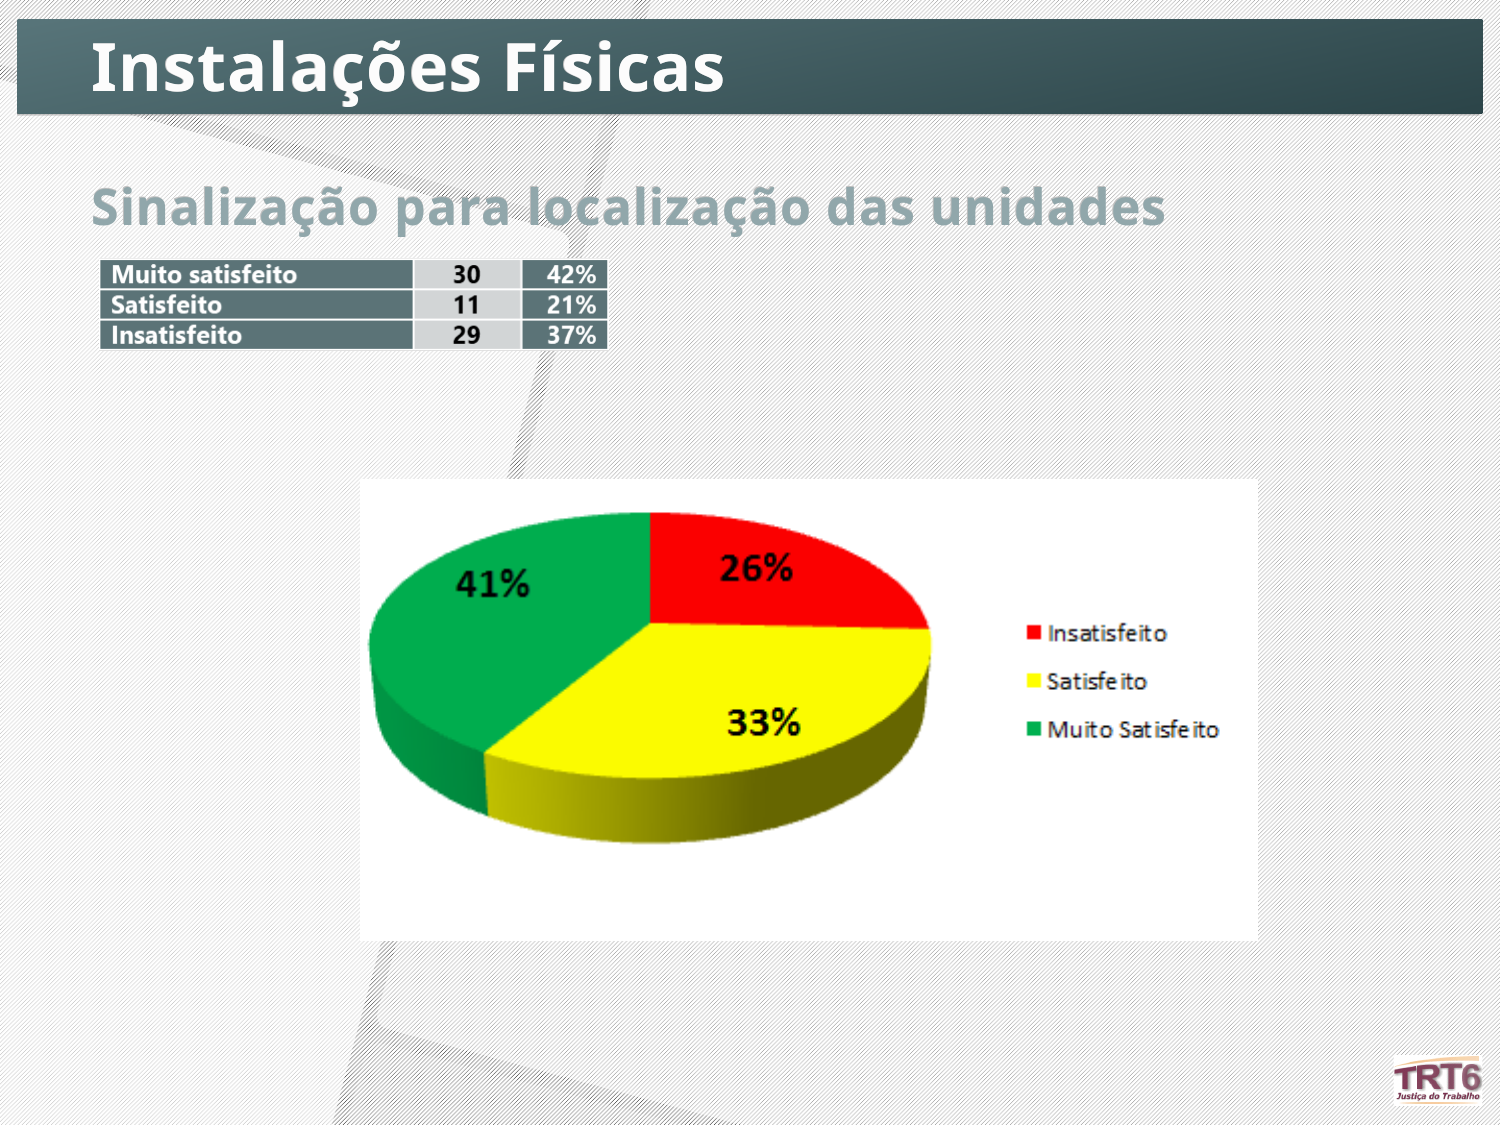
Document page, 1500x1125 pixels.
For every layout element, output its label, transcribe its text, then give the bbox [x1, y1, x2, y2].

picture [1393, 1055, 1483, 1106]
text_box [18, 19, 1482, 114]
text_box Sinalização para localização das unidades [77, 168, 1447, 243]
picture [99, 250, 609, 364]
picture [360, 479, 1258, 941]
text_box Instalações Físicas [77, 18, 1270, 113]
